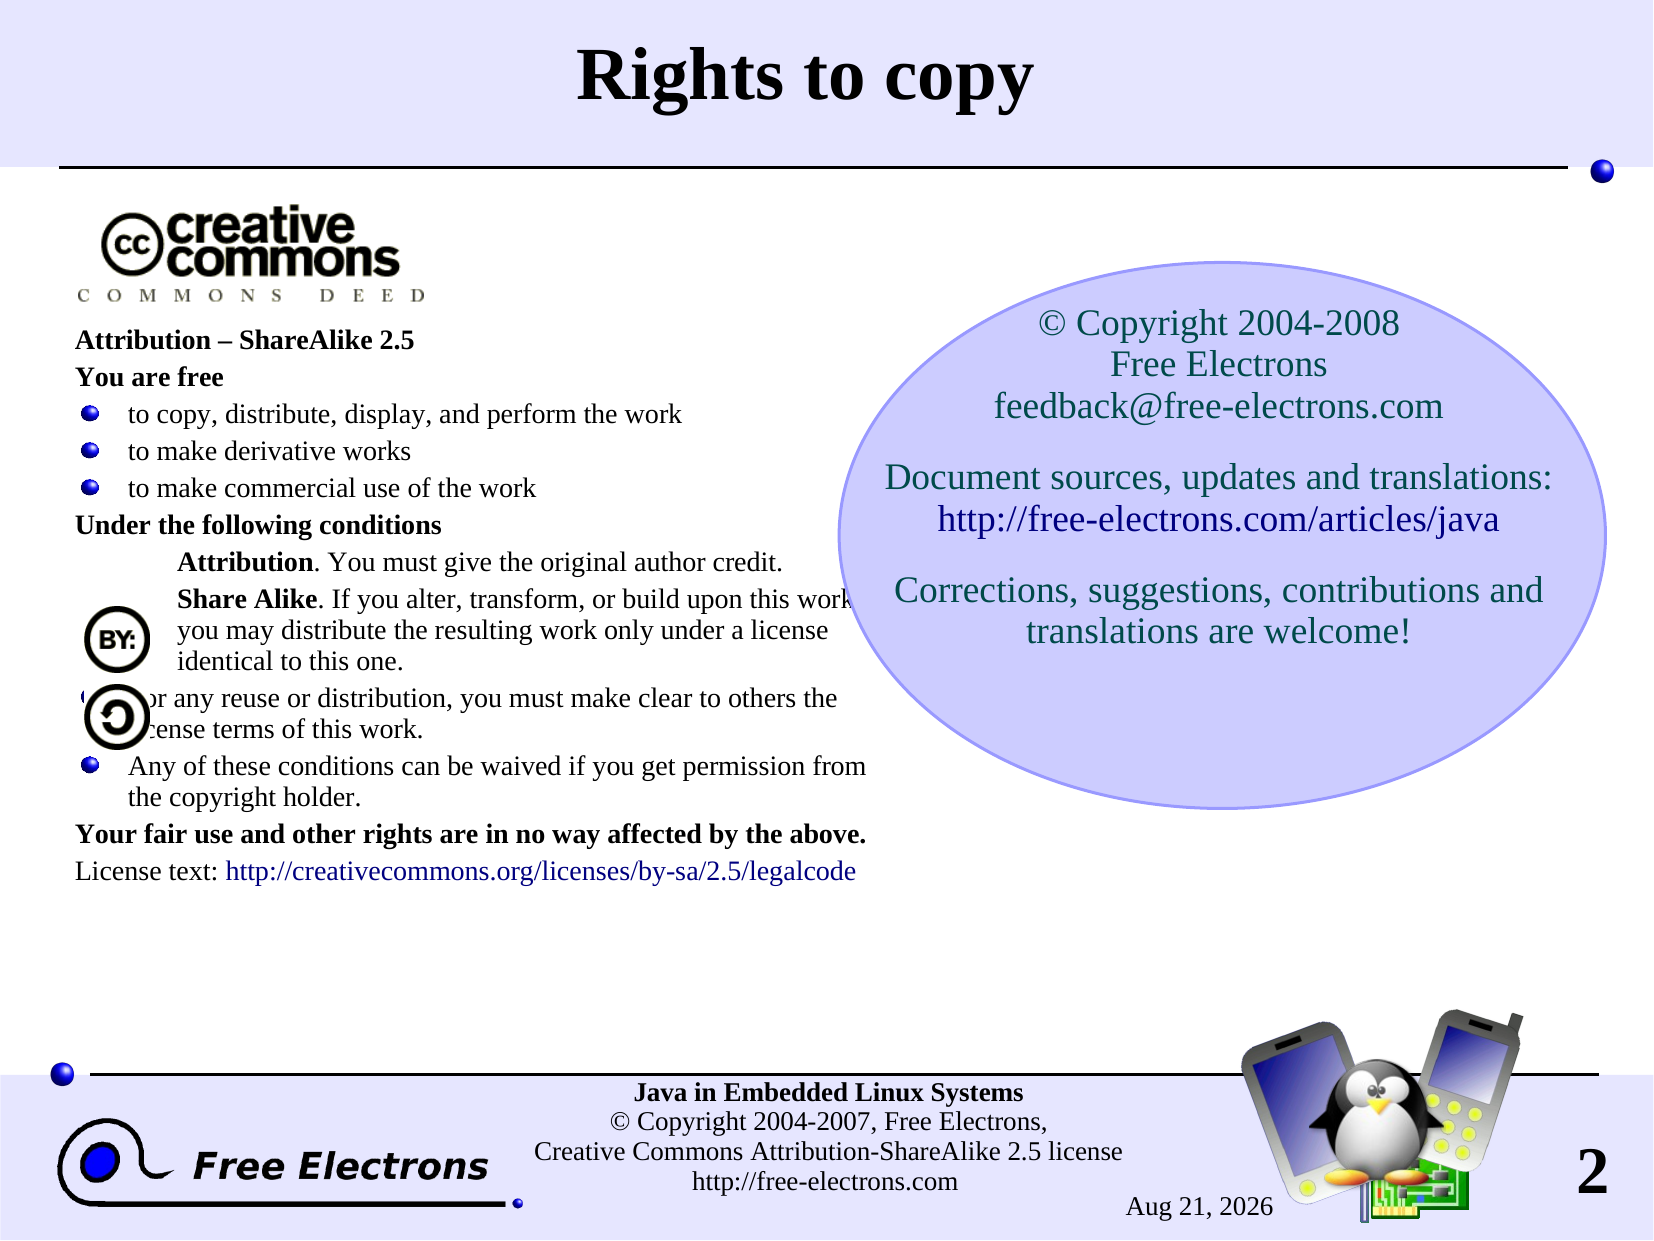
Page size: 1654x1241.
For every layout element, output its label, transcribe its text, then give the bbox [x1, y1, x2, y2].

text_box [947, 726, 1497, 809]
text_box [839, 440, 863, 631]
list Attribution – ShareAlike 2.5 You are free to copy, distribute, display, and perform the work to make derivative works to make commercial use of the work Under the following conditions Attribution. You must give the original author credit. Share Alike. If you alter, transform, or build upon this work, you may distribute the resulting work only under a license identical to this one. For any reuse or distribution, you must make clear to others the license terms of this work. Any of these conditions can be waived if you get permission from the copyright holder. Your fair use and other rights are in no way affected by the above. License text: http://creativecommons.org/licenses/by-sa/2.5/legalcode [56, 324, 884, 1053]
picture [84, 684, 150, 750]
title Rights to copy [60, 12, 1551, 138]
picture [84, 606, 150, 673]
picture [1225, 983, 1538, 1241]
picture [50, 1107, 527, 1216]
text_box [1557, 402, 1606, 669]
picture [78, 204, 424, 303]
list © Copyright 2004-2008 Free Electrons feedback@free-electrons.com Document sources, updates and translations: http://free-electrons.com/articles/java Corrections, suggestions, contributions and translations are welcome! [863, 301, 1557, 726]
text_box [1025, 262, 1419, 301]
